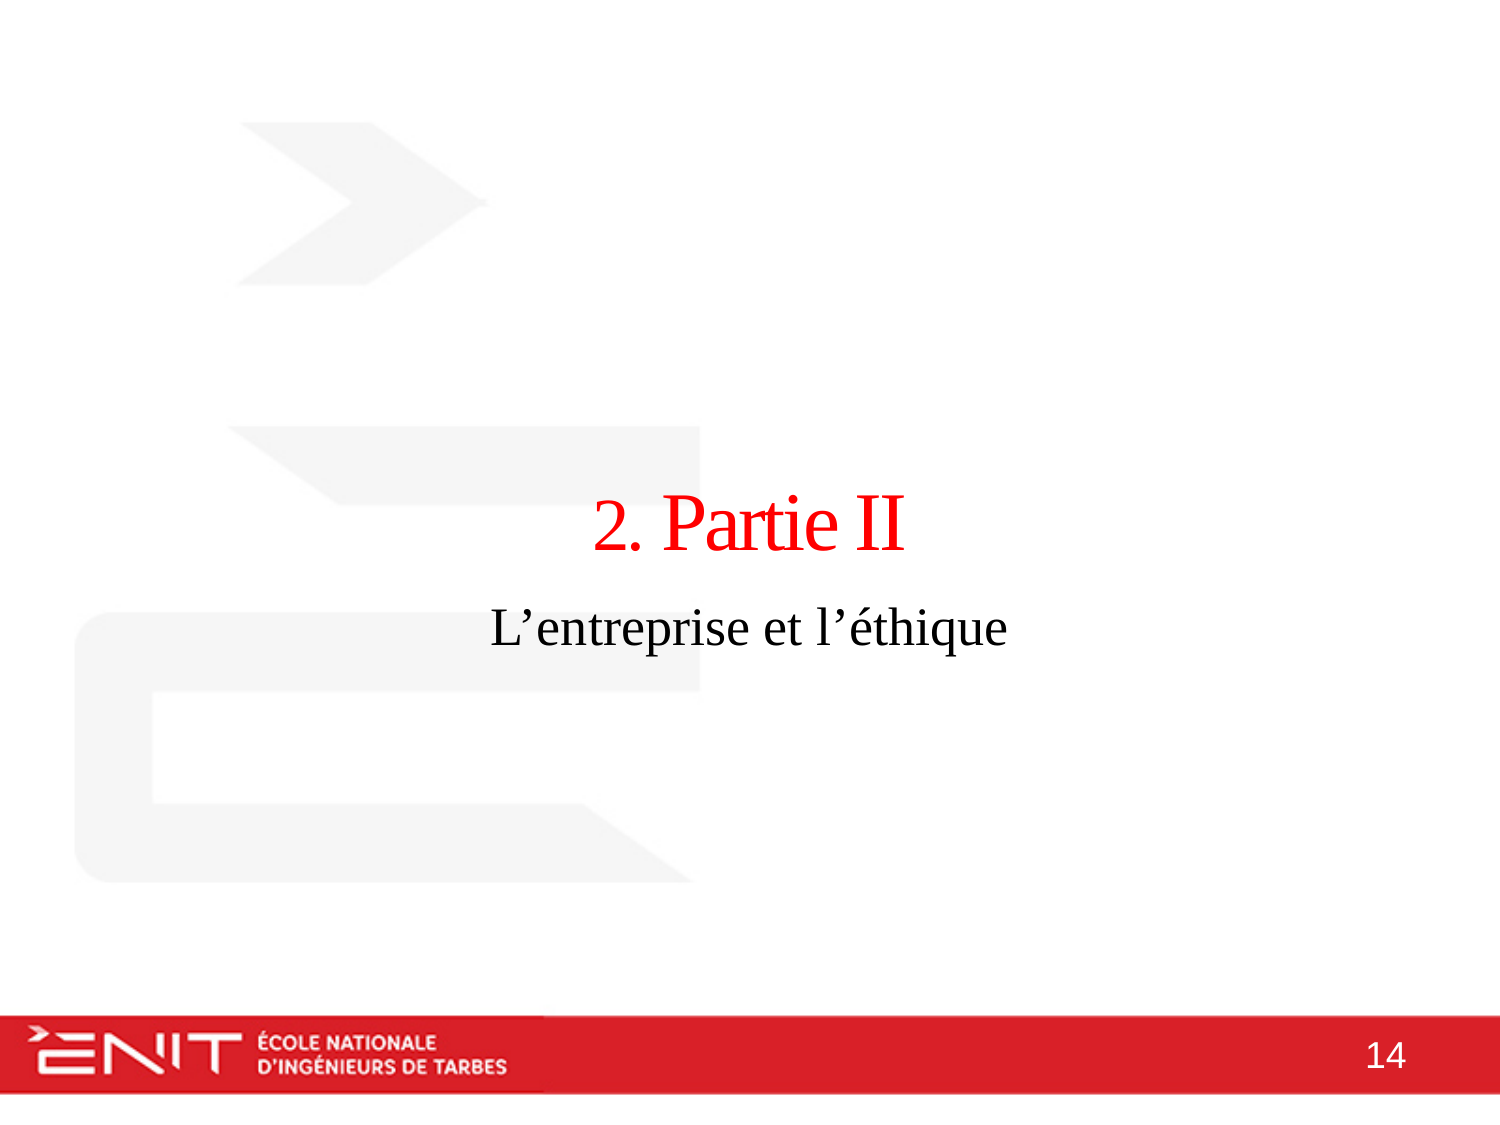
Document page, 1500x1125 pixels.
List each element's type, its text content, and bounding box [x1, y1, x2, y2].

title 2. Partie II [187, 184, 1313, 576]
subtitle L’entreprise et l’éthique [187, 590, 1313, 686]
picture [0, 0, 1500, 1125]
text_box <numéro> [1350, 1027, 1500, 1098]
